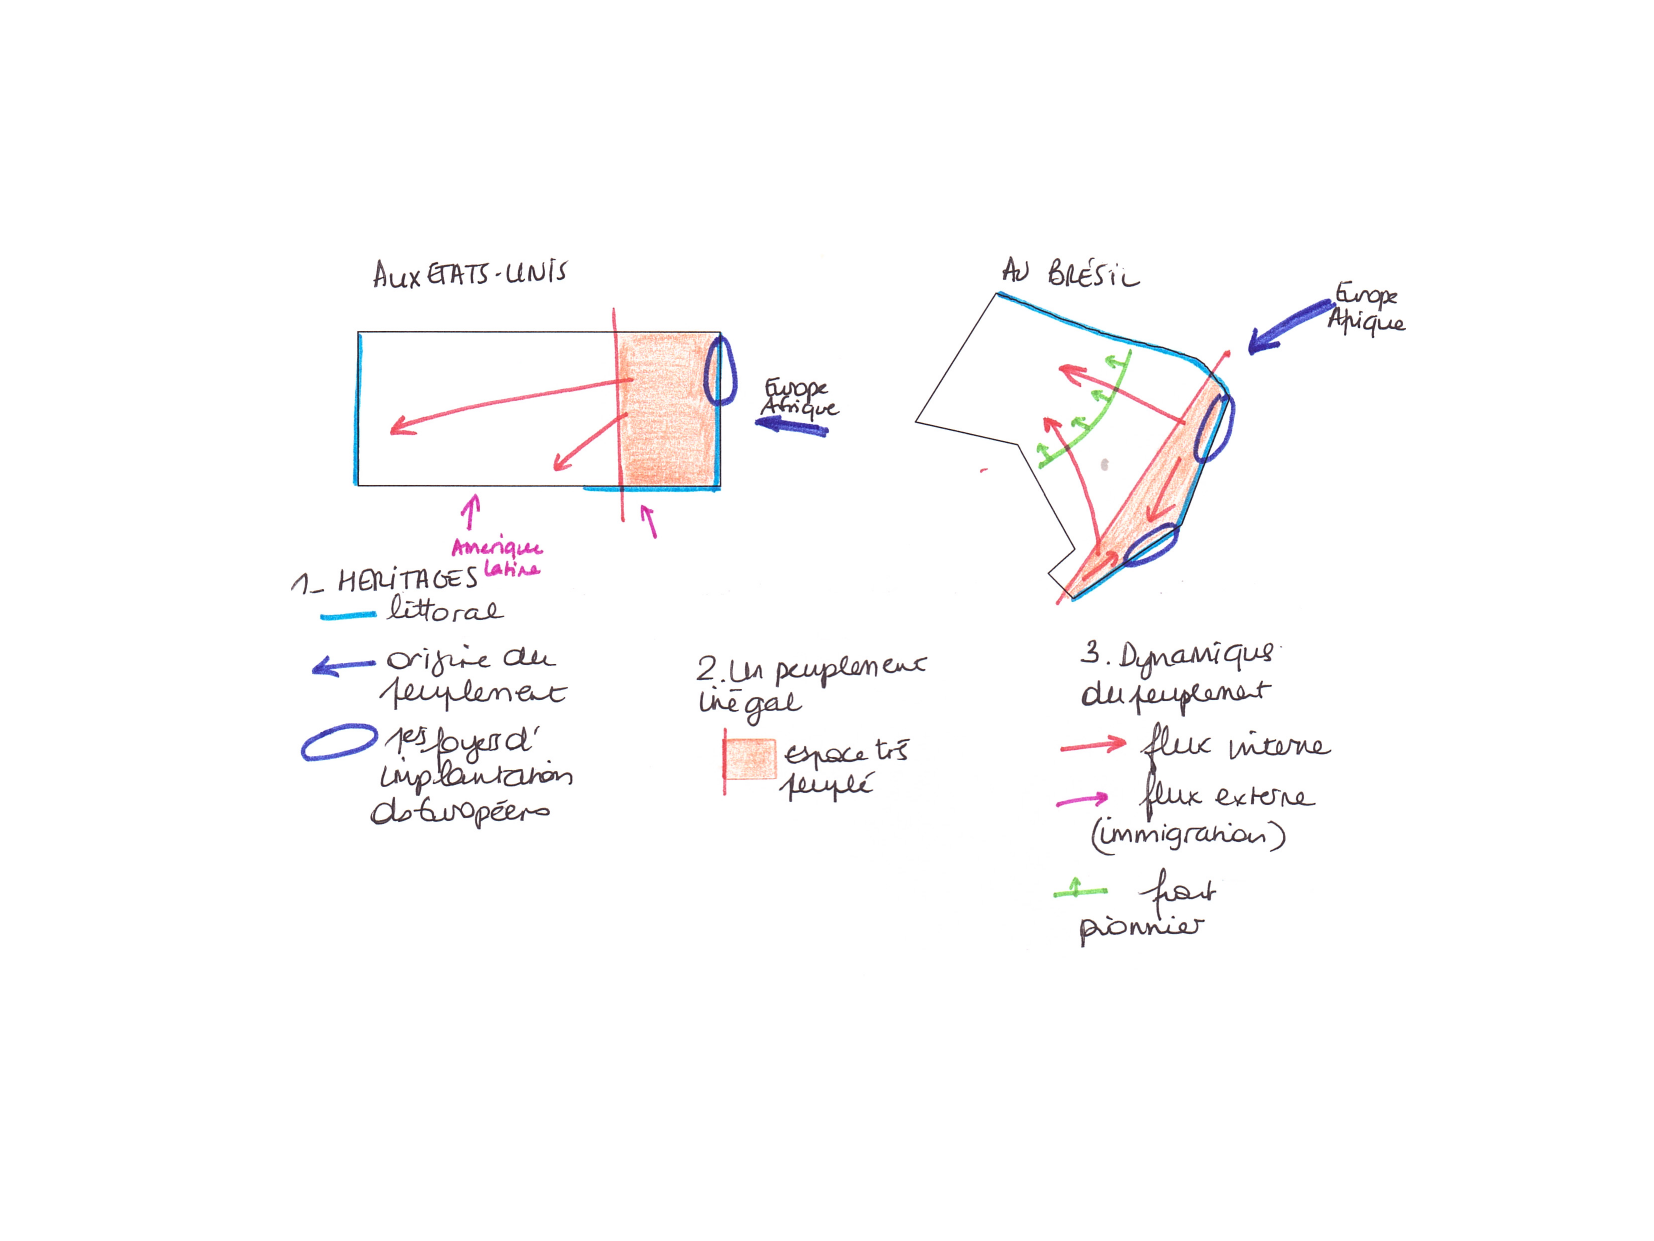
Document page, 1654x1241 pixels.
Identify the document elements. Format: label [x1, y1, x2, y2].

picture [245, 247, 1406, 990]
